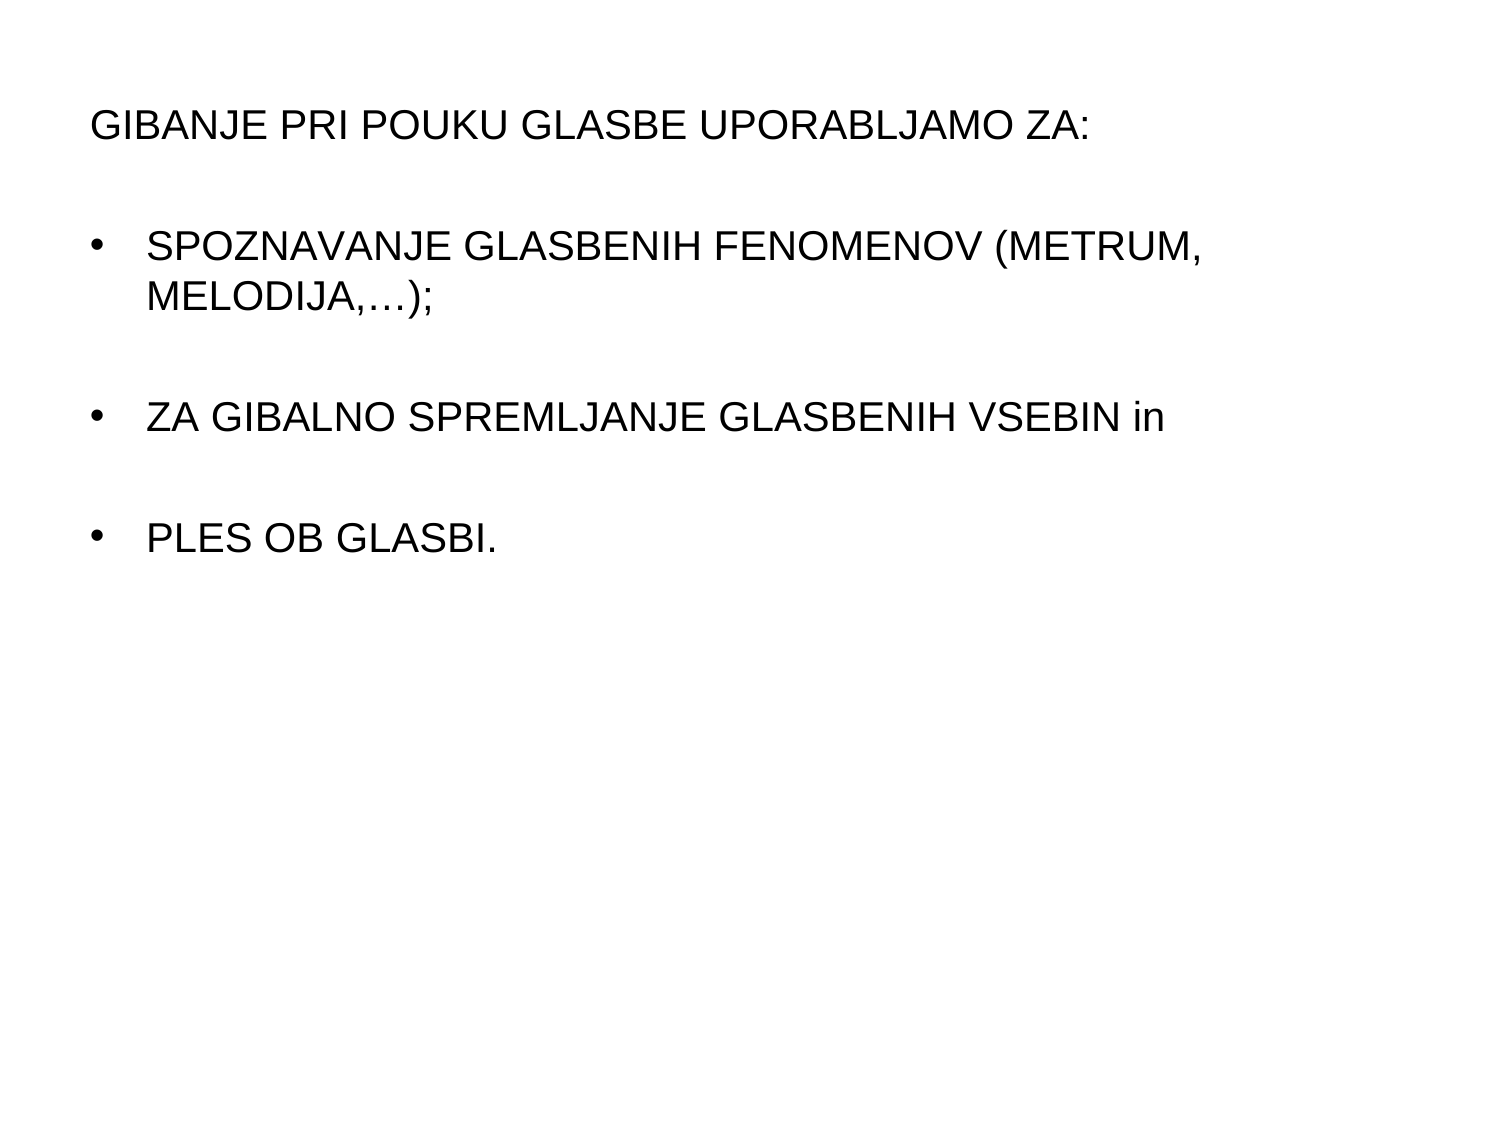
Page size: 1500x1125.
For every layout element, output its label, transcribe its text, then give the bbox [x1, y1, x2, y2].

list GIBANJE PRI POUKU GLASBE UPORABLJAMO ZA: SPOZNAVANJE GLASBENIH FENOMENOV (METRUM, MELODIJA,…); ZA GIBALNO SPREMLJANJE GLASBENIH VSEBIN in PLES OB GLASBI. [75, 90, 1426, 1005]
